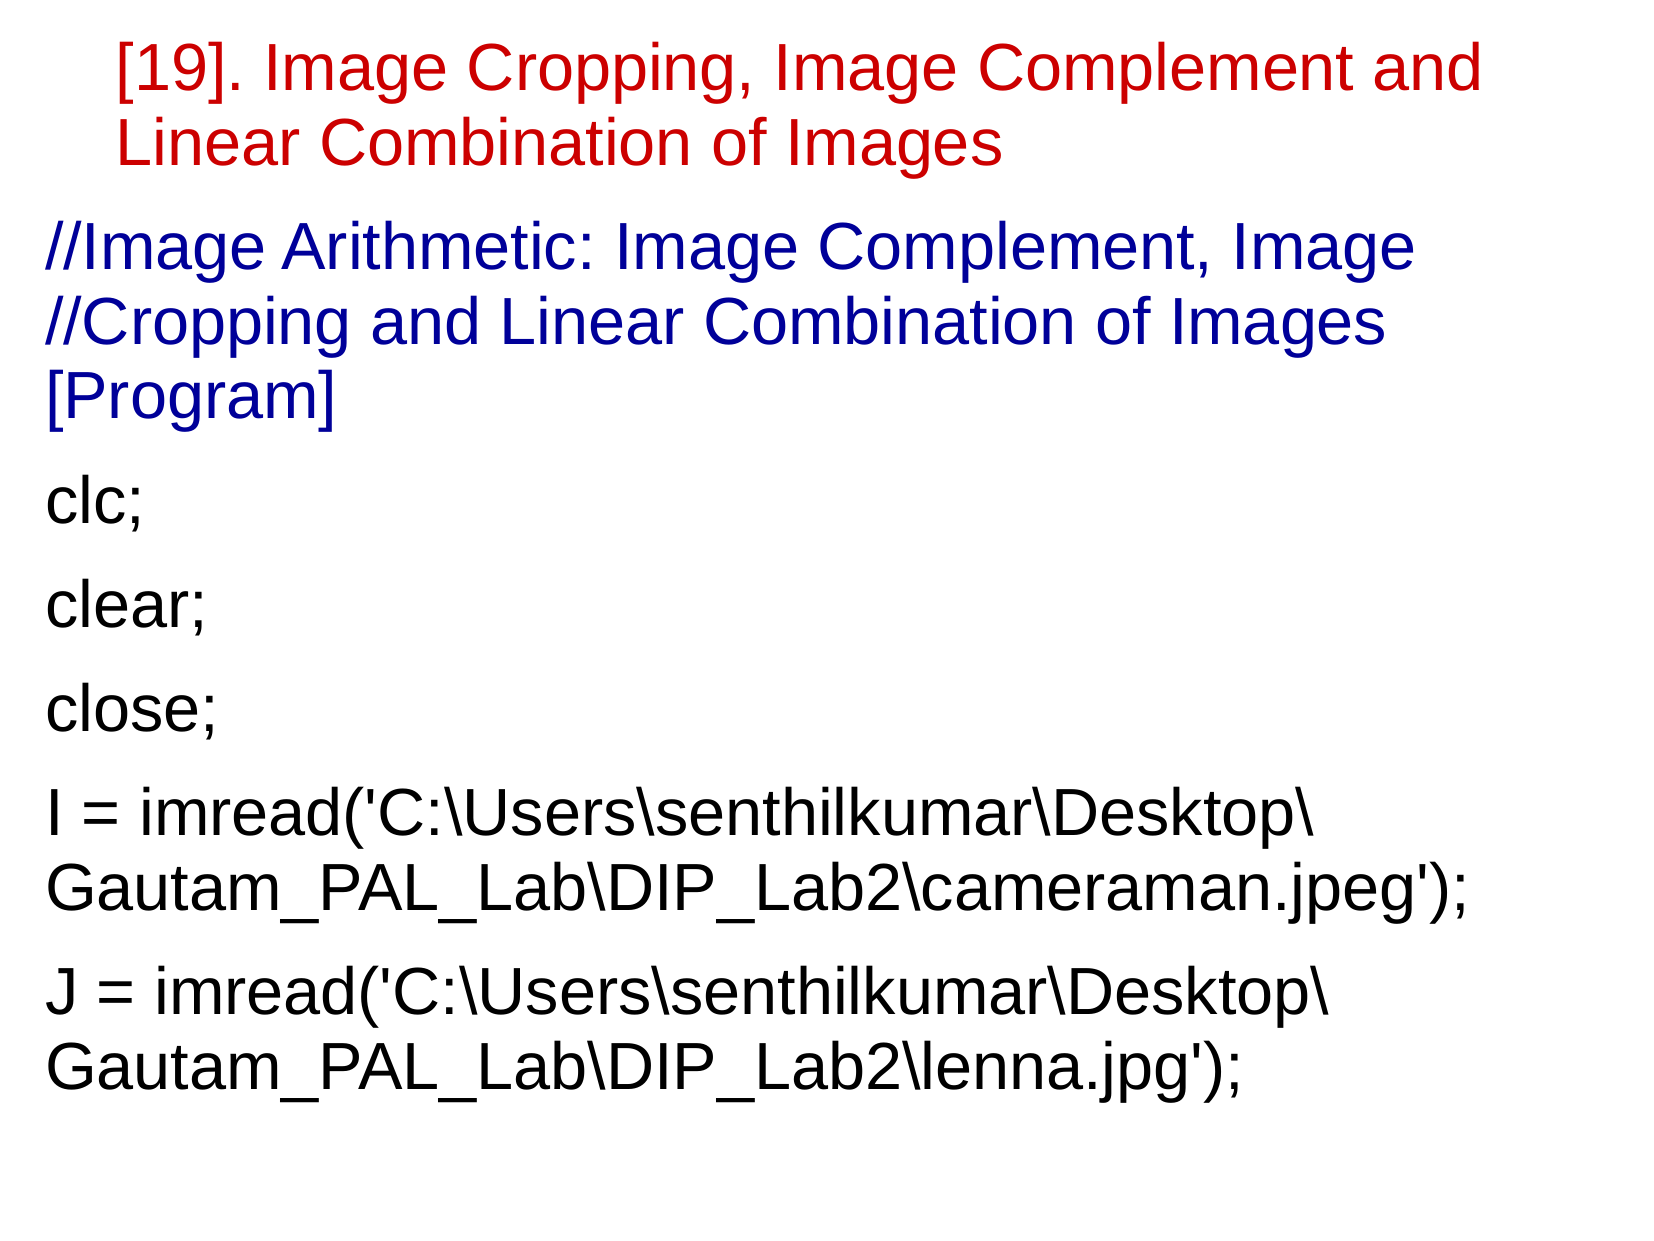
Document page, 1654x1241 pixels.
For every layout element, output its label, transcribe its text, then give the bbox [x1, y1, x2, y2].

list [19]. Image Cropping, Image Complement and Linear Combination of Images //Image Arithmetic: Image Complement, Image //Cropping and Linear Combination of Images [Program] clc; clear; close; I = imread('C:\Users\senthilkumar\Desktop\Gautam_PAL_Lab\DIP_Lab2\cameraman.jpeg'); J = imread('C:\Users\senthilkumar\Desktop\Gautam_PAL_Lab\DIP_Lab2\lenna.jpg'); [45, 30, 1654, 1231]
